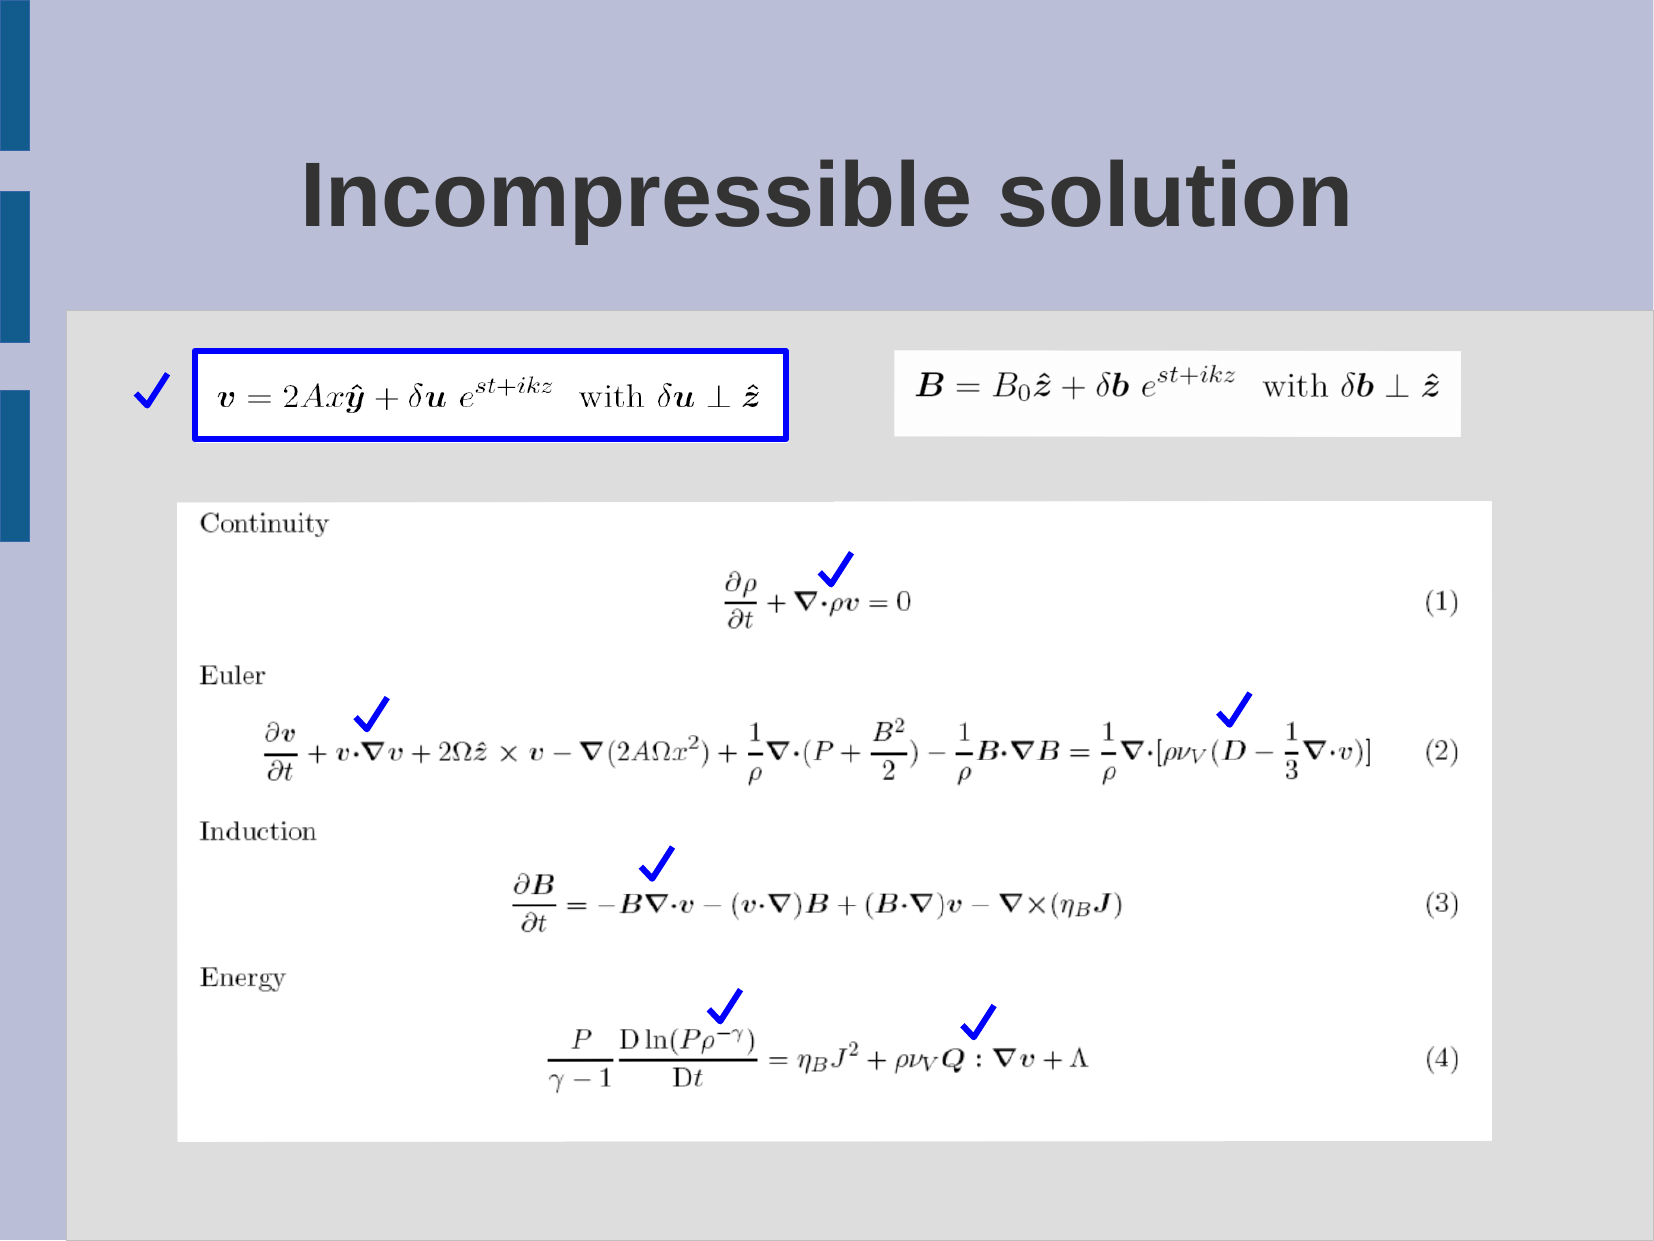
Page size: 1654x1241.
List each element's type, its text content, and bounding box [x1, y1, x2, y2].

picture [198, 354, 783, 436]
title Incompressible solution [121, 91, 1534, 299]
picture [894, 350, 1461, 437]
picture [176, 500, 1492, 1142]
